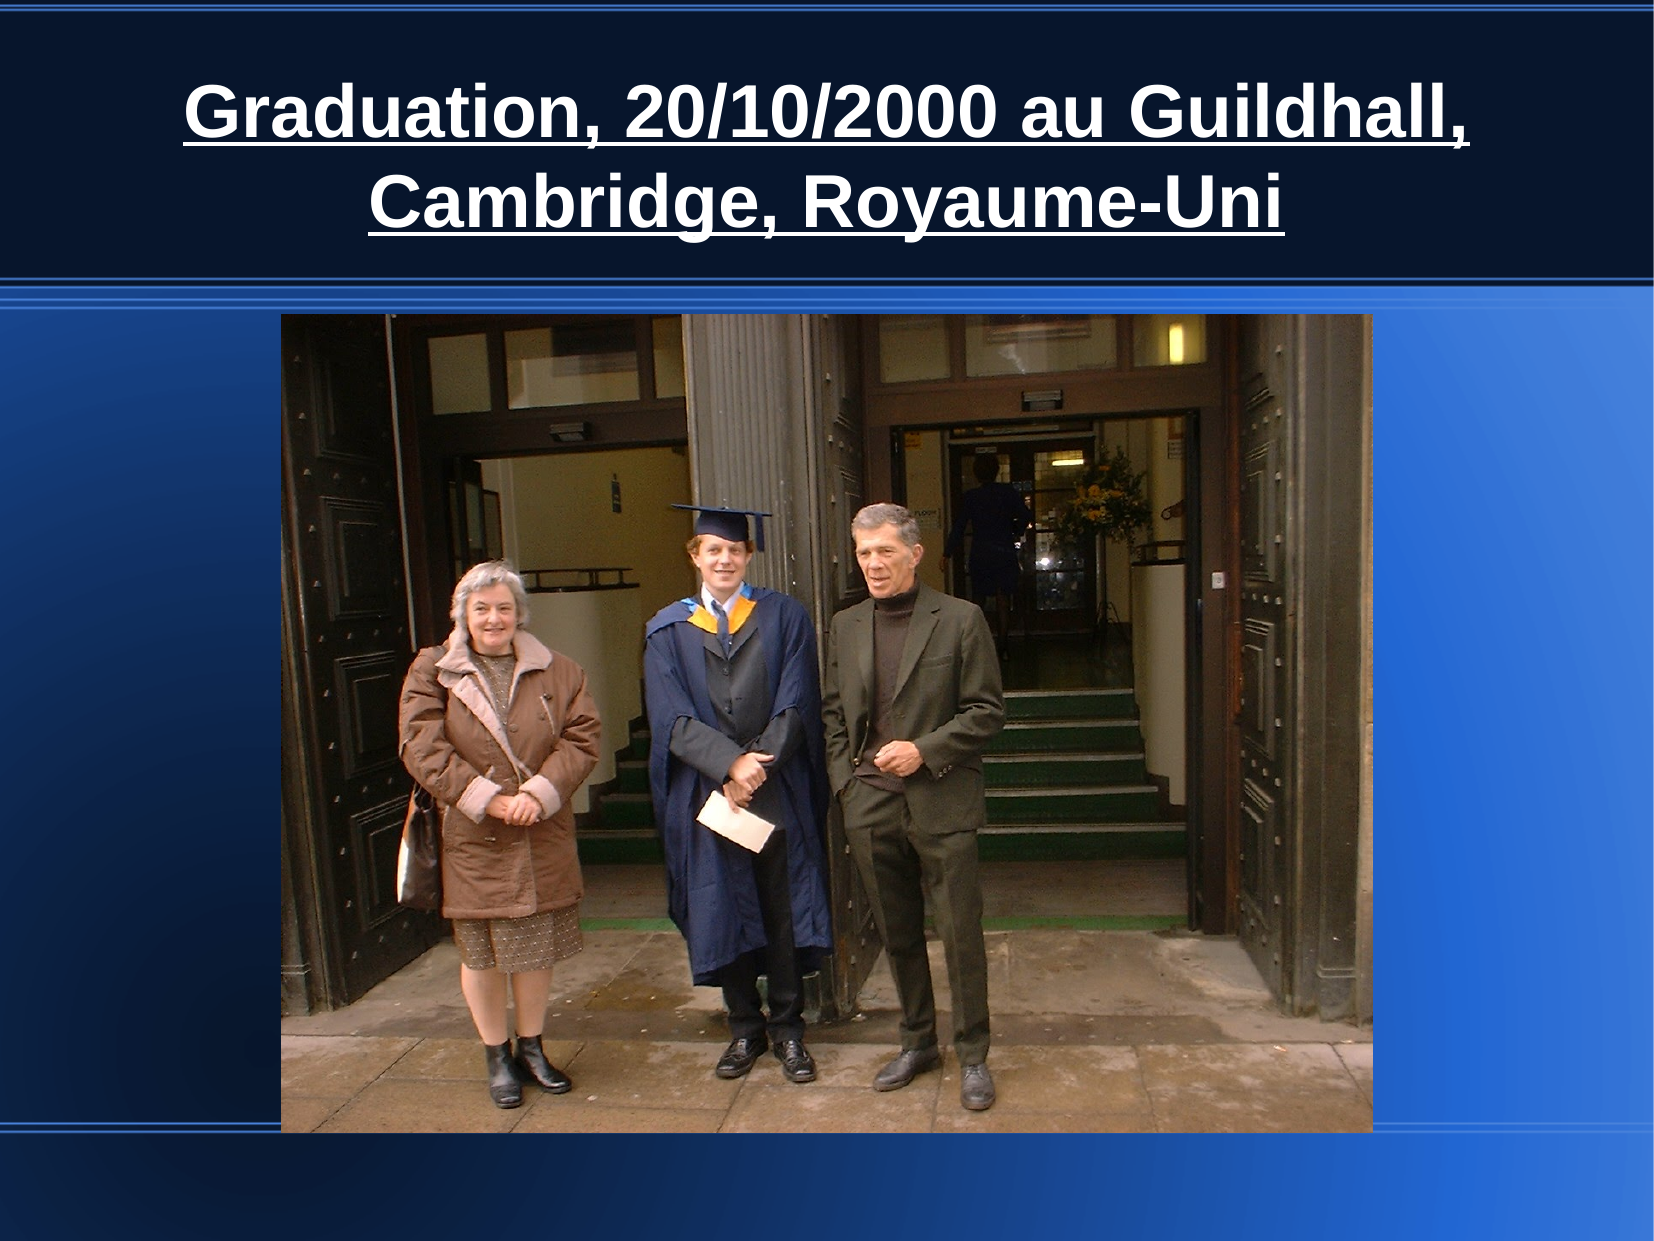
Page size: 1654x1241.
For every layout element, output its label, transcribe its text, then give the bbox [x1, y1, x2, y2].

title Graduation, 20/10/2000 au Guildhall, Cambridge, Royaume-Uni [82, 49, 1571, 257]
picture [0, 0, 1654, 1241]
